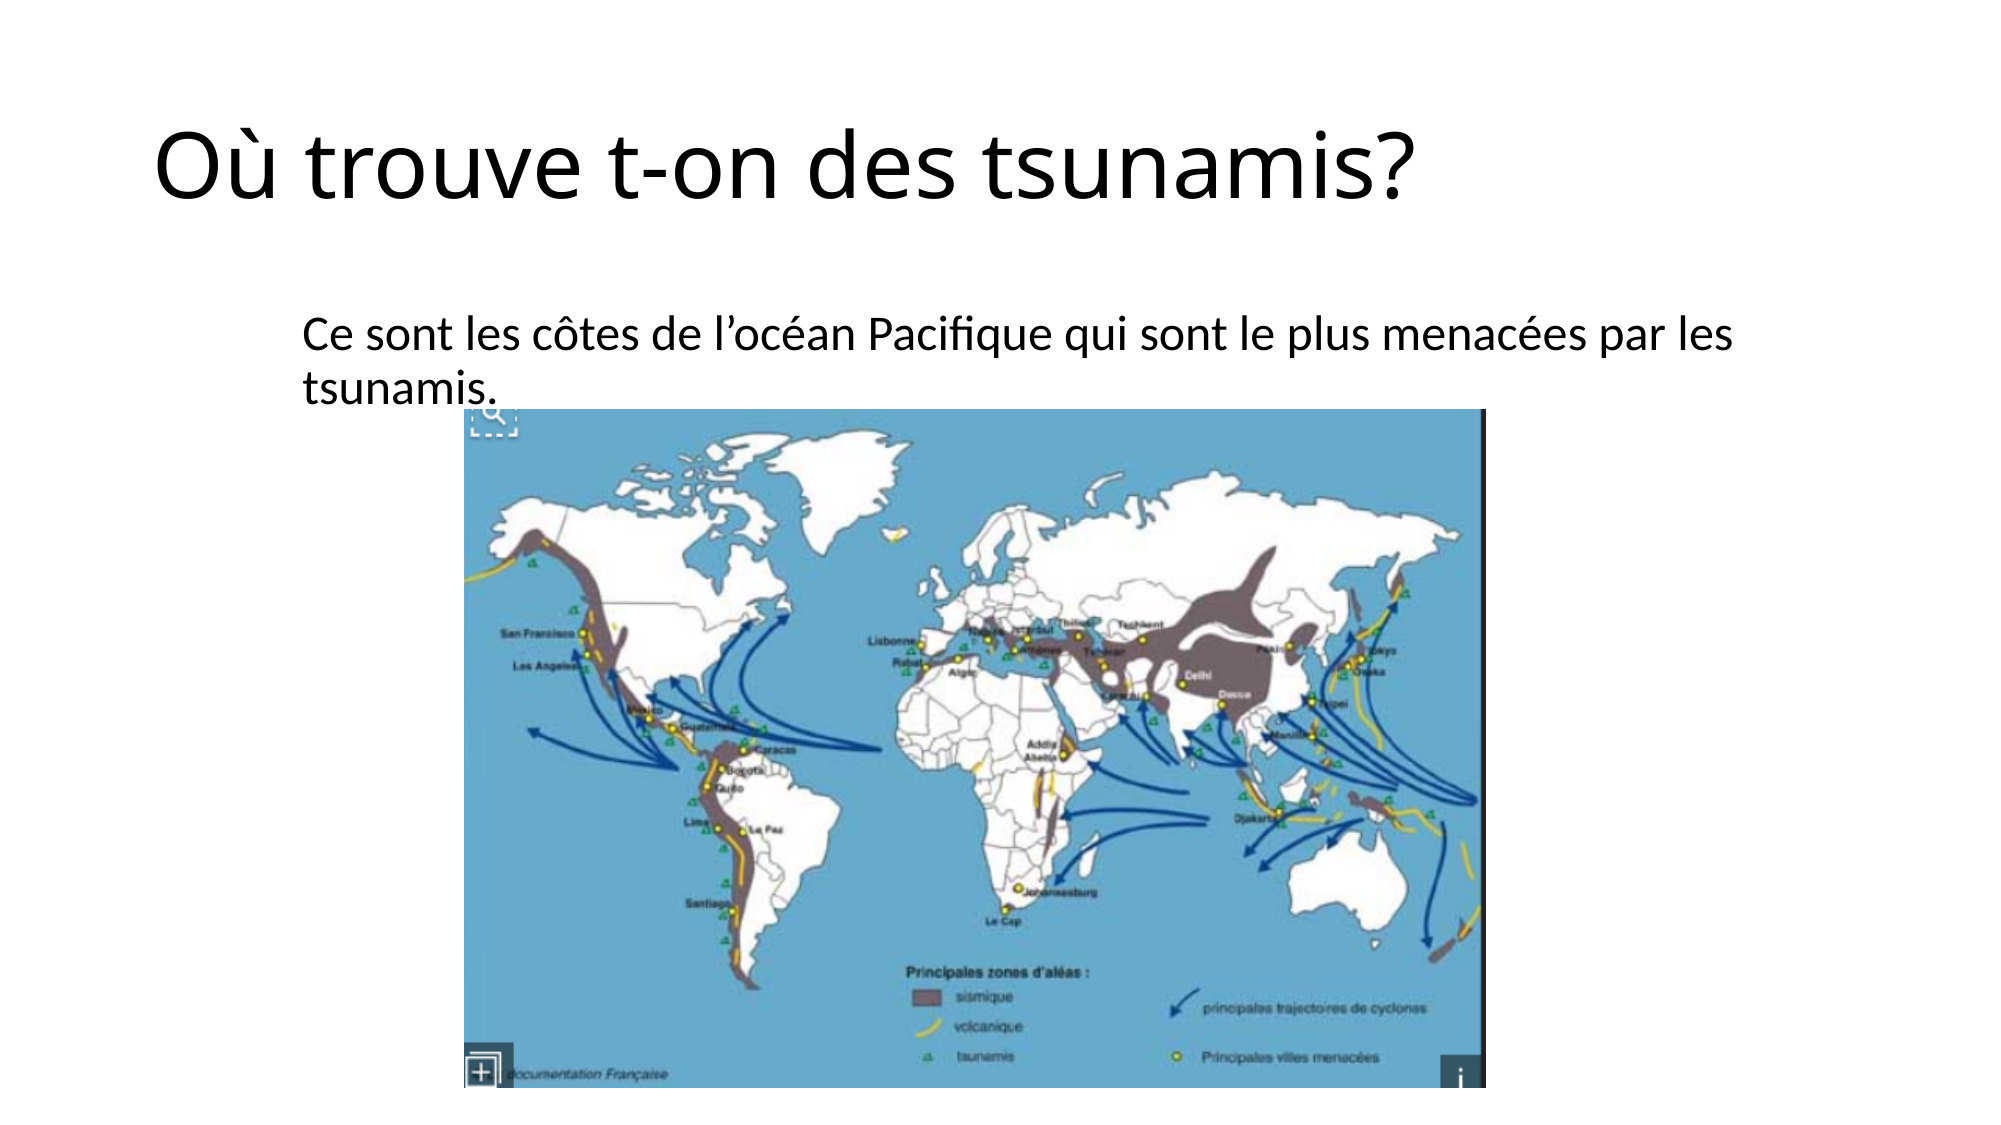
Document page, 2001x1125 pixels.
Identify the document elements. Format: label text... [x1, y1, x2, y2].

title Où trouve t-on des tsunamis? [137, 59, 1863, 278]
picture [464, 409, 1486, 1088]
list Ce sont les côtes de l’océan Pacifique qui sont le plus menacées par les tsunamis. [137, 299, 1863, 1014]
